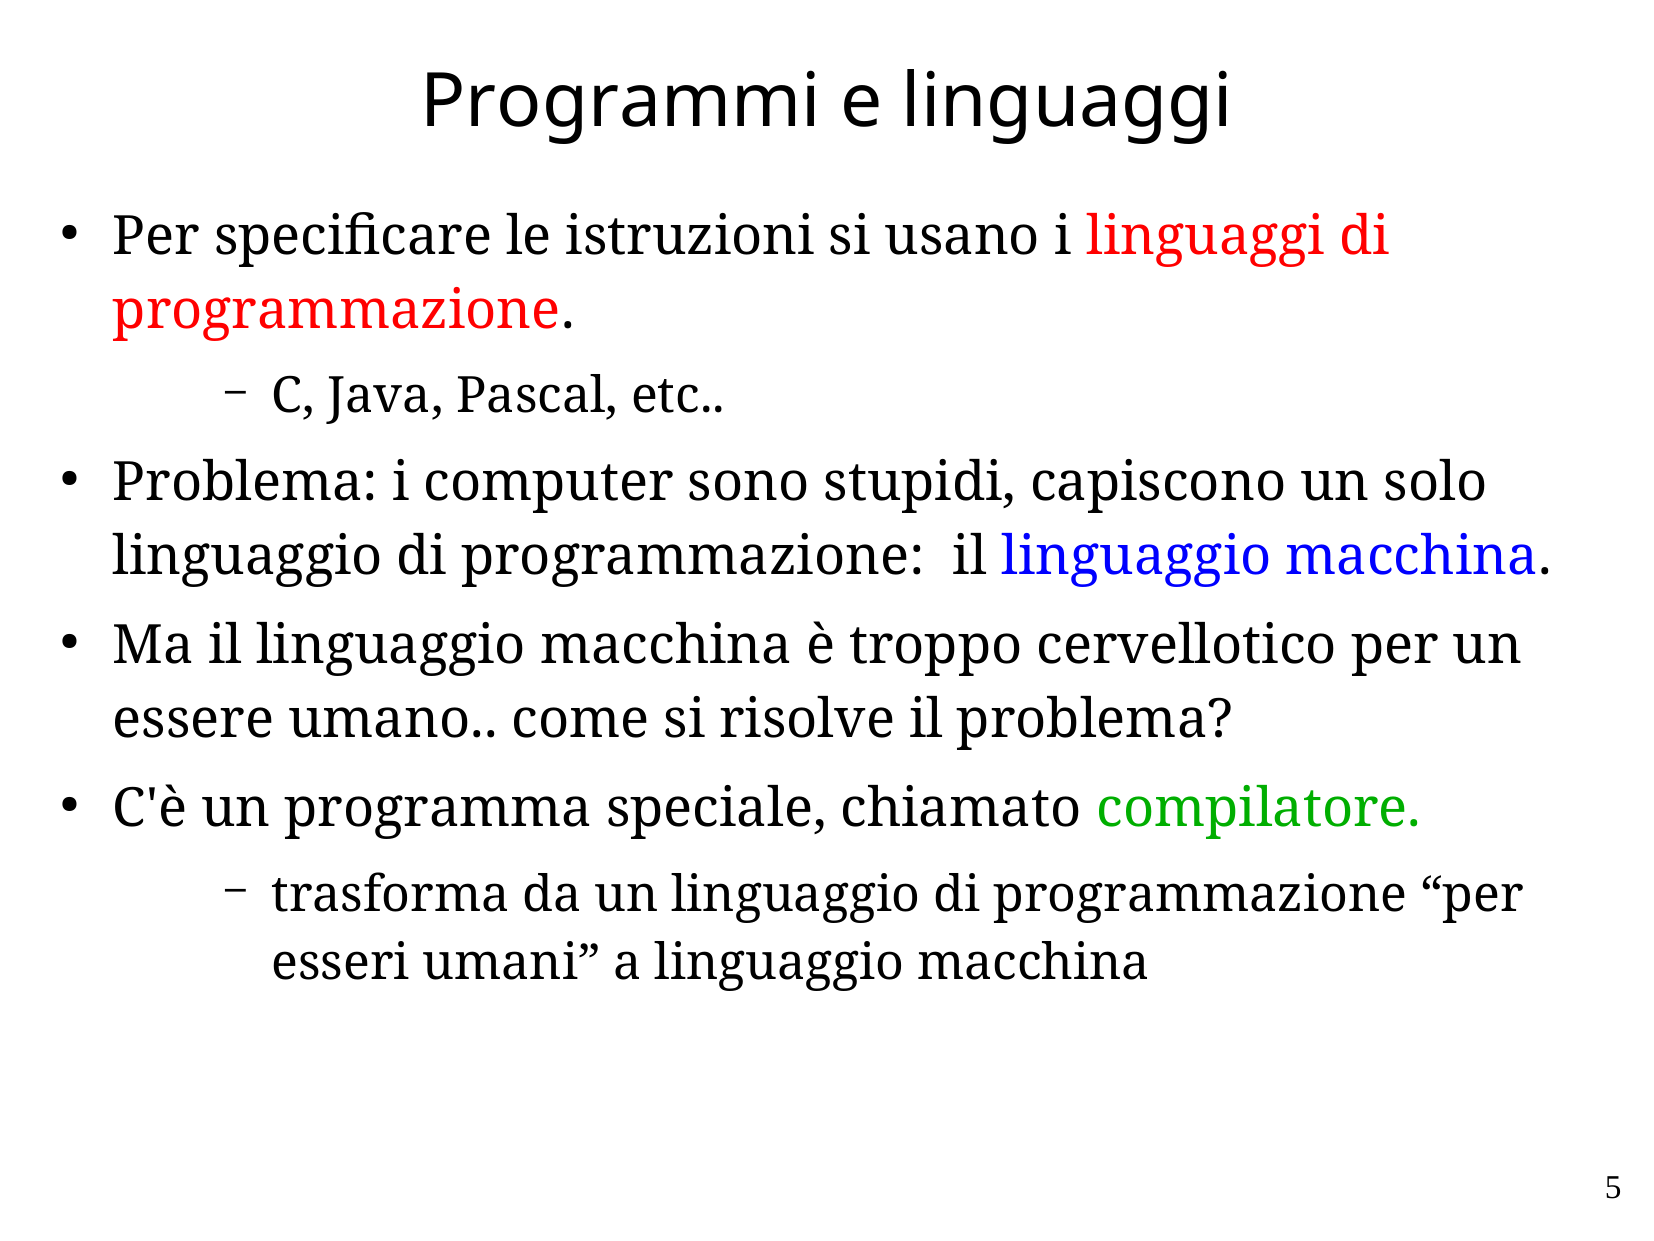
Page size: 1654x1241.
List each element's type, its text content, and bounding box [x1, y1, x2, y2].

list Per specificare le istruzioni si usano i linguaggi di programmazione. C, Java, Pascal, etc.. Problema: i computer sono stupidi, capiscono un solo linguaggio di programmazione: il linguaggio macchina. Ma il linguaggio macchina è troppo cervellotico per un essere umano.. come si risolve il problema? C'è un programma speciale, chiamato compilatore. trasforma da un linguaggio di programmazione “per esseri umani” a linguaggio macchina [42, 196, 1612, 1187]
title Programmi e linguaggi [37, 30, 1617, 166]
